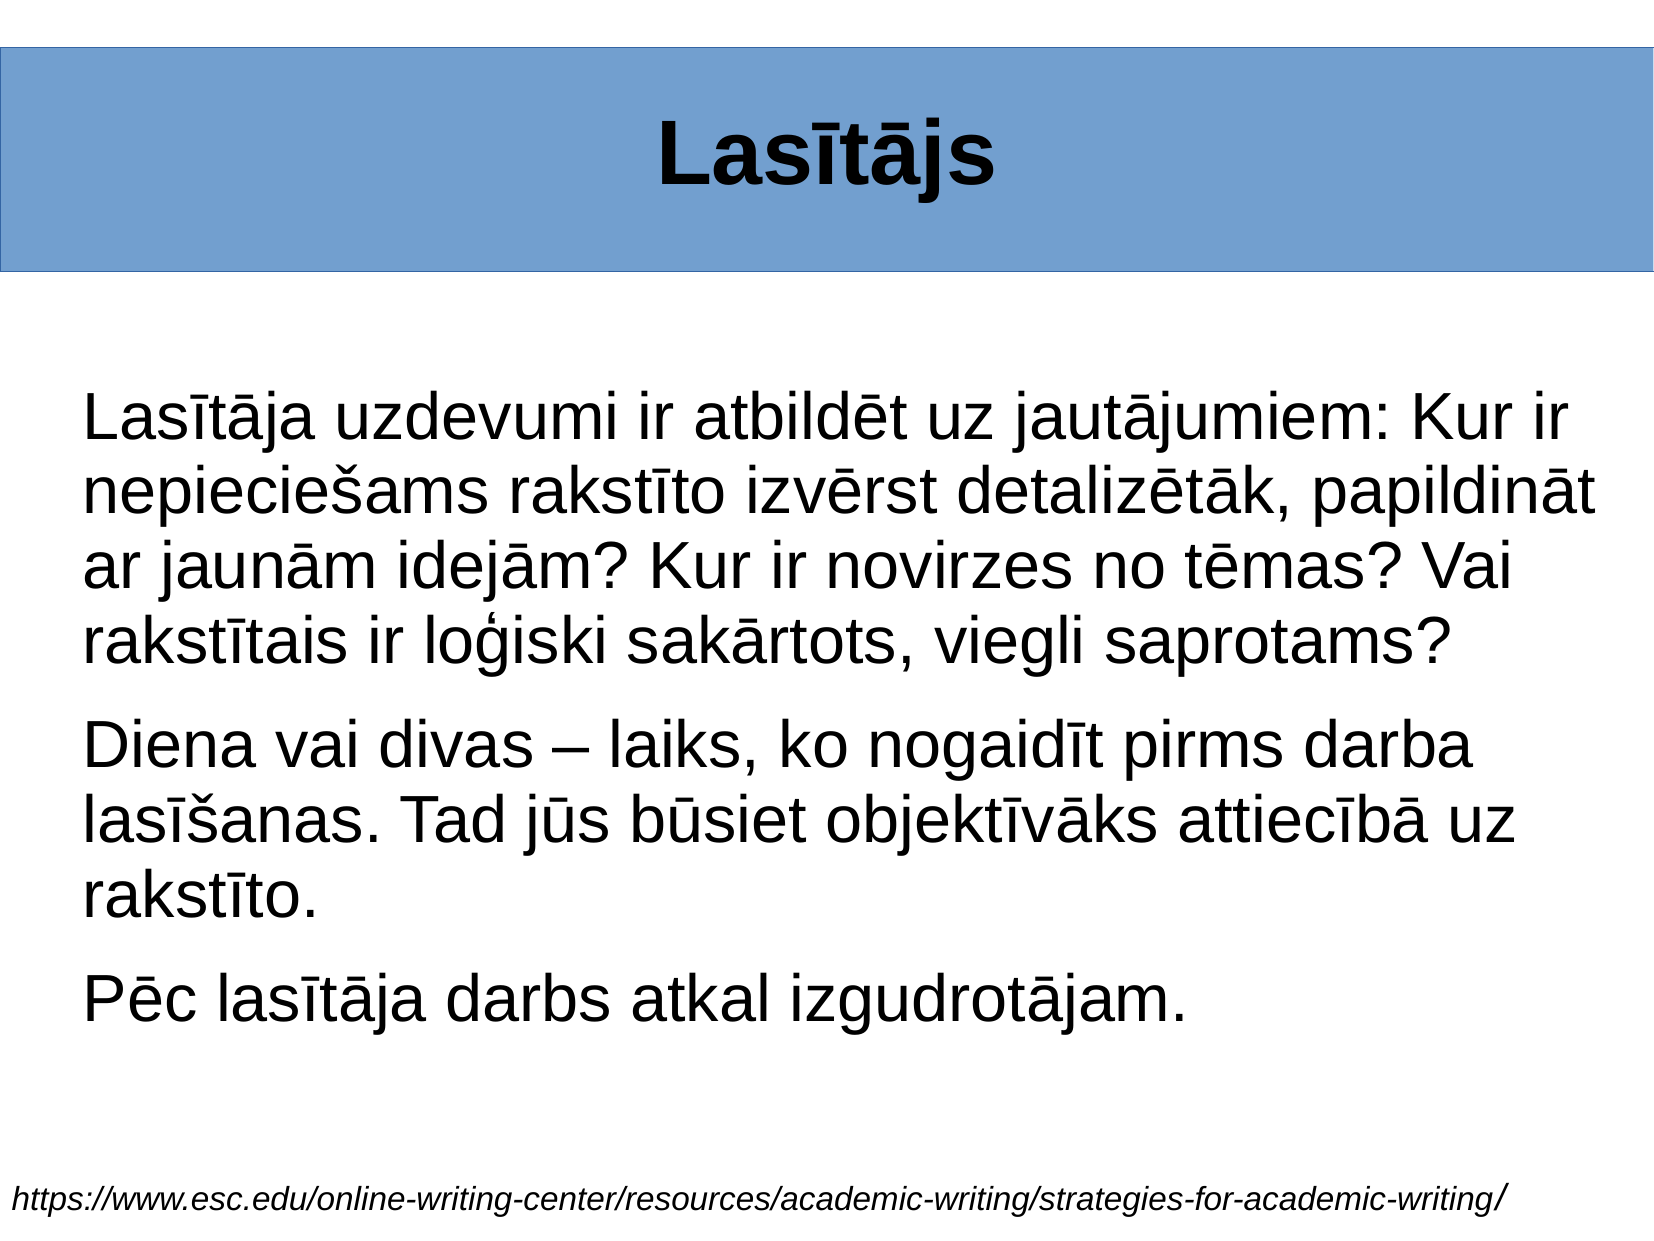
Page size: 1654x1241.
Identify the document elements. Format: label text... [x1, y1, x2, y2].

title Lasītājs [82, 49, 1571, 257]
text_box [0, 47, 1654, 272]
text_box https://www.esc.edu/online-writing-center/resources/academic-writing/strategies-for-academic-writing/ [0, 1169, 1521, 1227]
list Lasītāja uzdevumi ir atbildēt uz jautājumiem: Kur ir nepieciešams rakstīto izvērst detalizētāk, papildināt ar jaunām idejām? Kur ir novirzes no tēmas? Vai rakstītais ir loģiski sakārtots, viegli saprotams? Diena vai divas – laiks, ko nogaidīt pirms darba lasīšanas. Tad jūs būsiet objektīvāks attiecībā uz rakstīto. Pēc lasītāja darbs atkal izgudrotājam. [82, 378, 1619, 1099]
